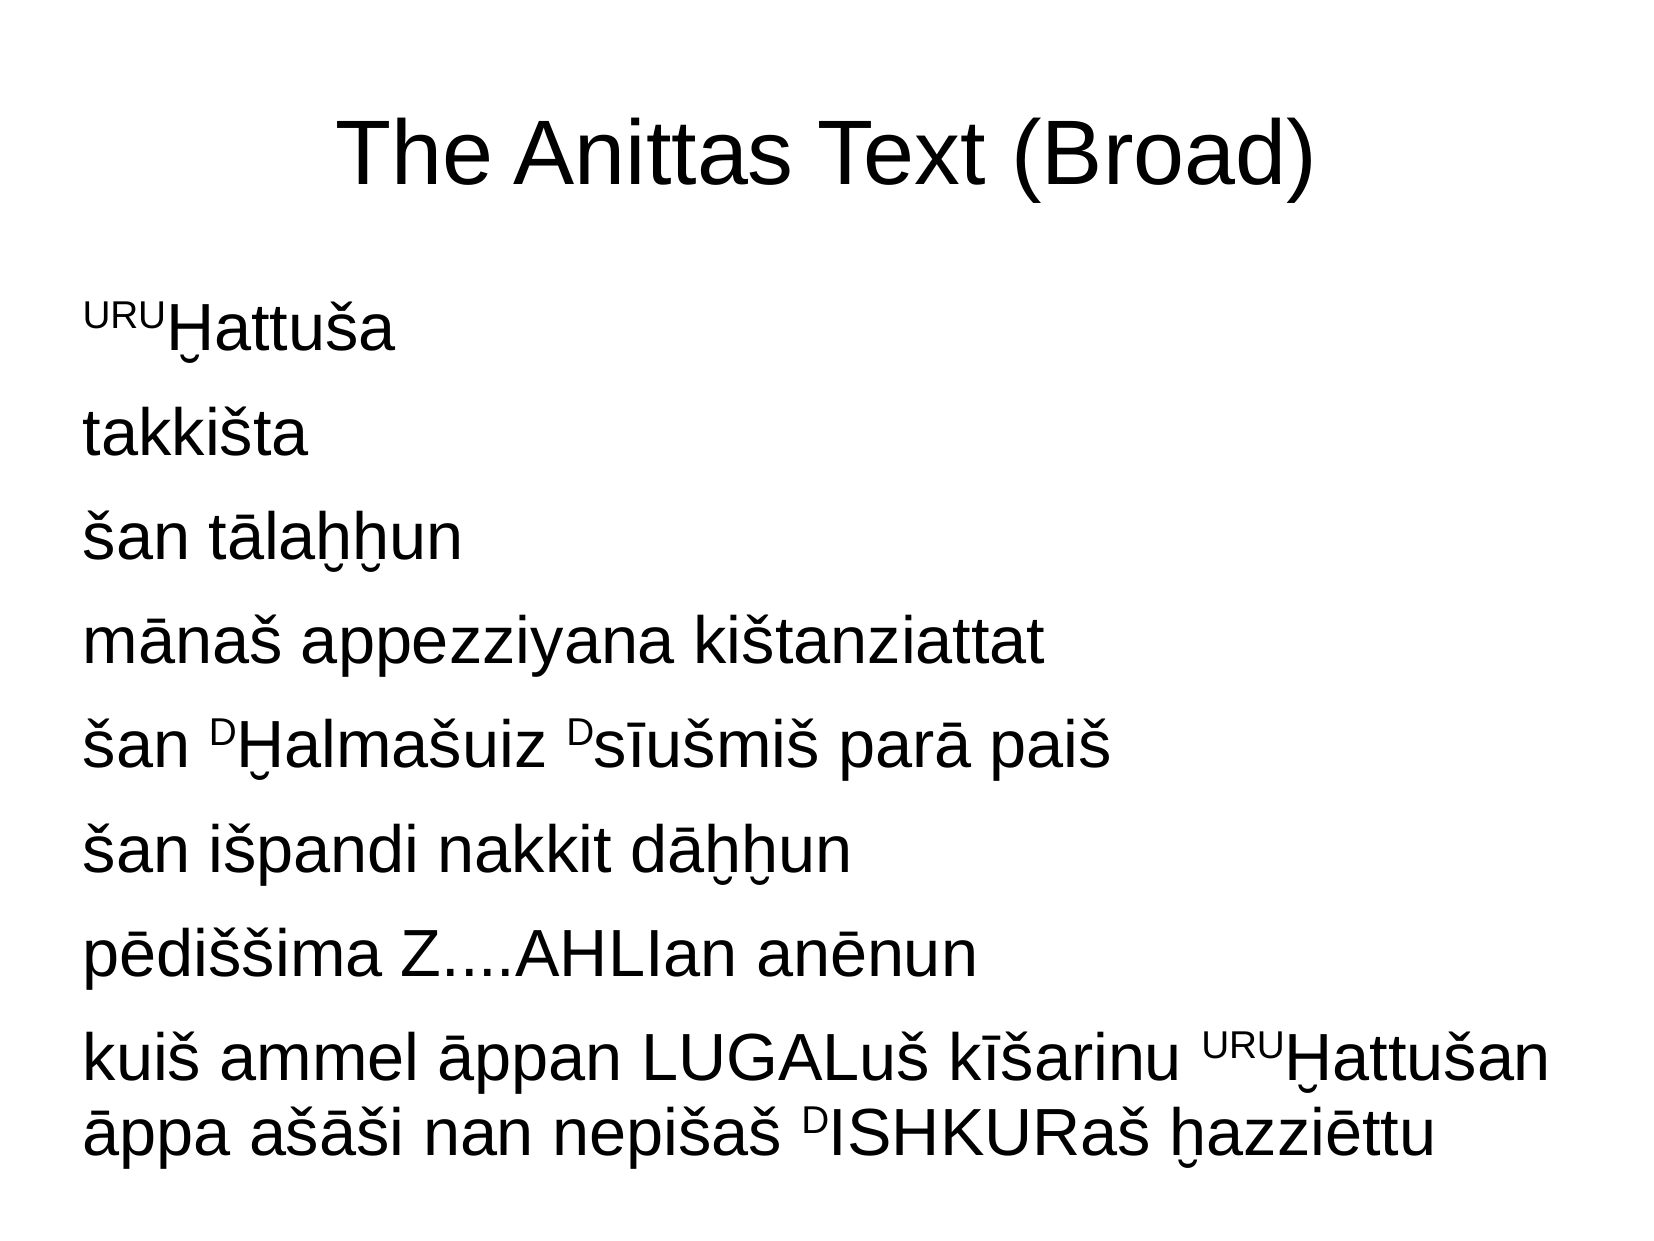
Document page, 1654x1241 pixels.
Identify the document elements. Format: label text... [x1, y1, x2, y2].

list URUḪattuša takkišta šan tālaḫḫun mānaš appezziyana kištanziattat šan DḪalmašuiz Dsīušmiš parā paiš šan išpandi nakkit dāḫḫun pēdiššima Z....AHLIan anēnun kuiš ammel āppan LUGALuš kīšarinu URUḪattušan āppa ašāši nan nepišaš DISHKURaš ḫazziēttu [82, 290, 1571, 1170]
title The Anittas Text (Broad) [82, 49, 1571, 257]
